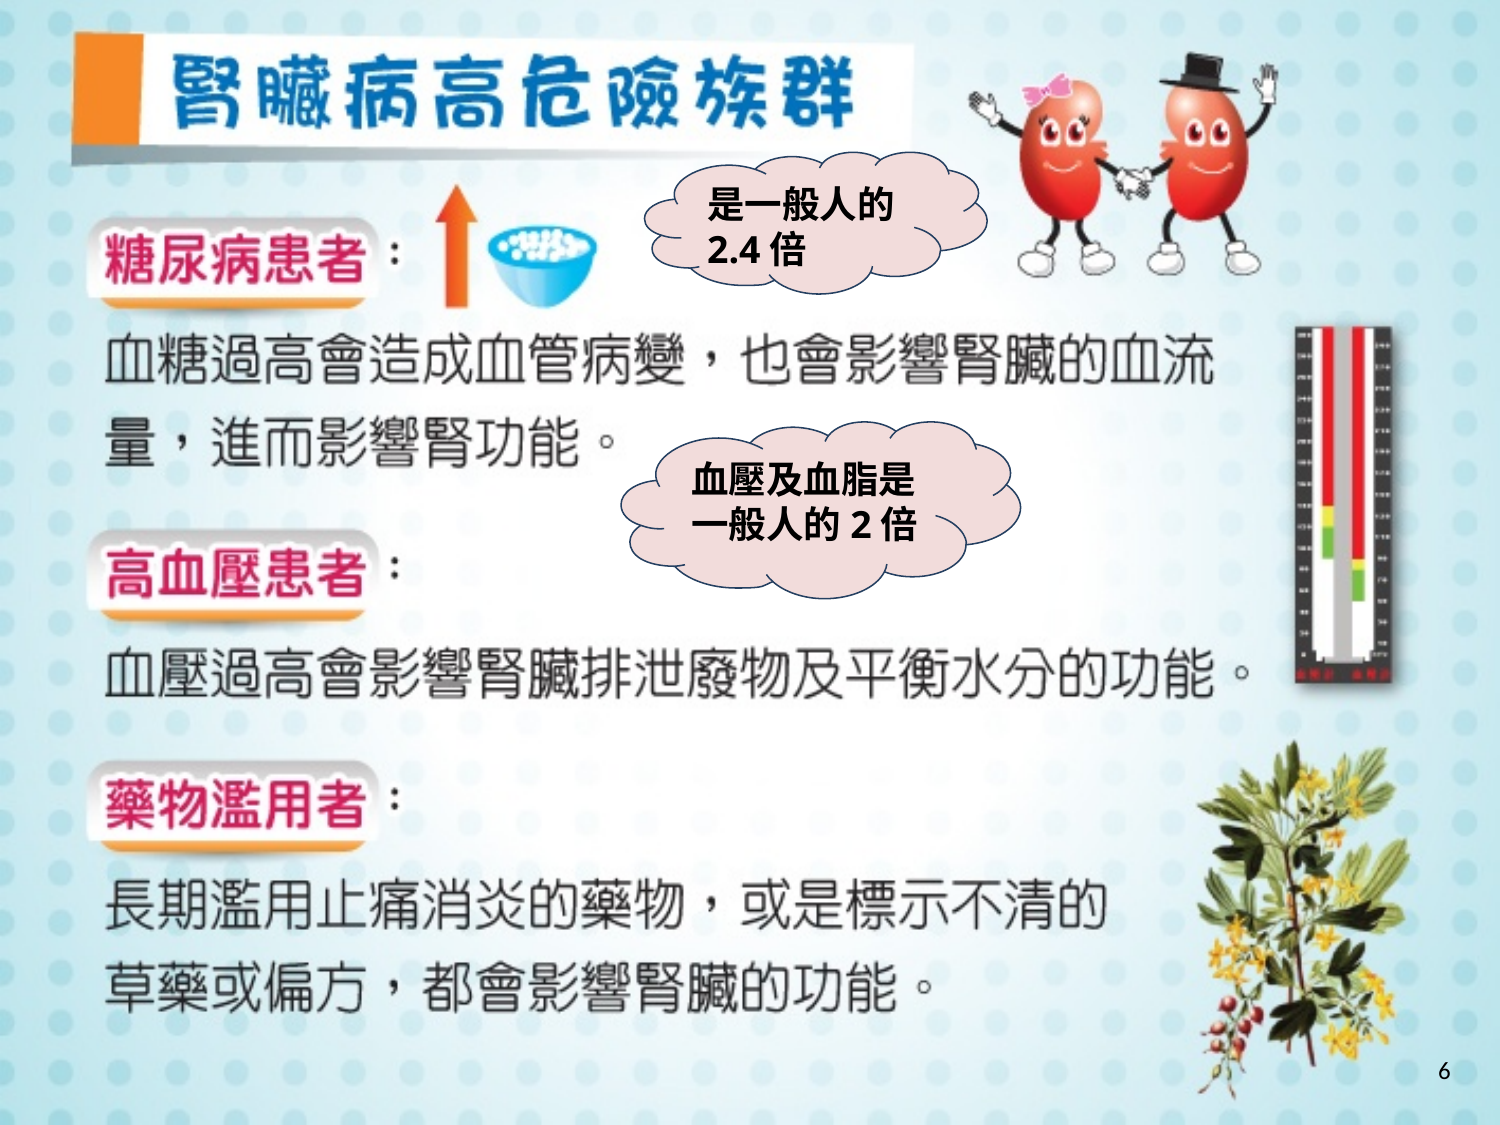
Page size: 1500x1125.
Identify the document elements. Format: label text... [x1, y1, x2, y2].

text_box 是一般人的2.4倍 [644, 152, 988, 295]
text_box 血壓及血脂是一般人的2倍 [621, 421, 1021, 599]
picture [0, 0, 1500, 1125]
text_box [1423, 1046, 1500, 1125]
